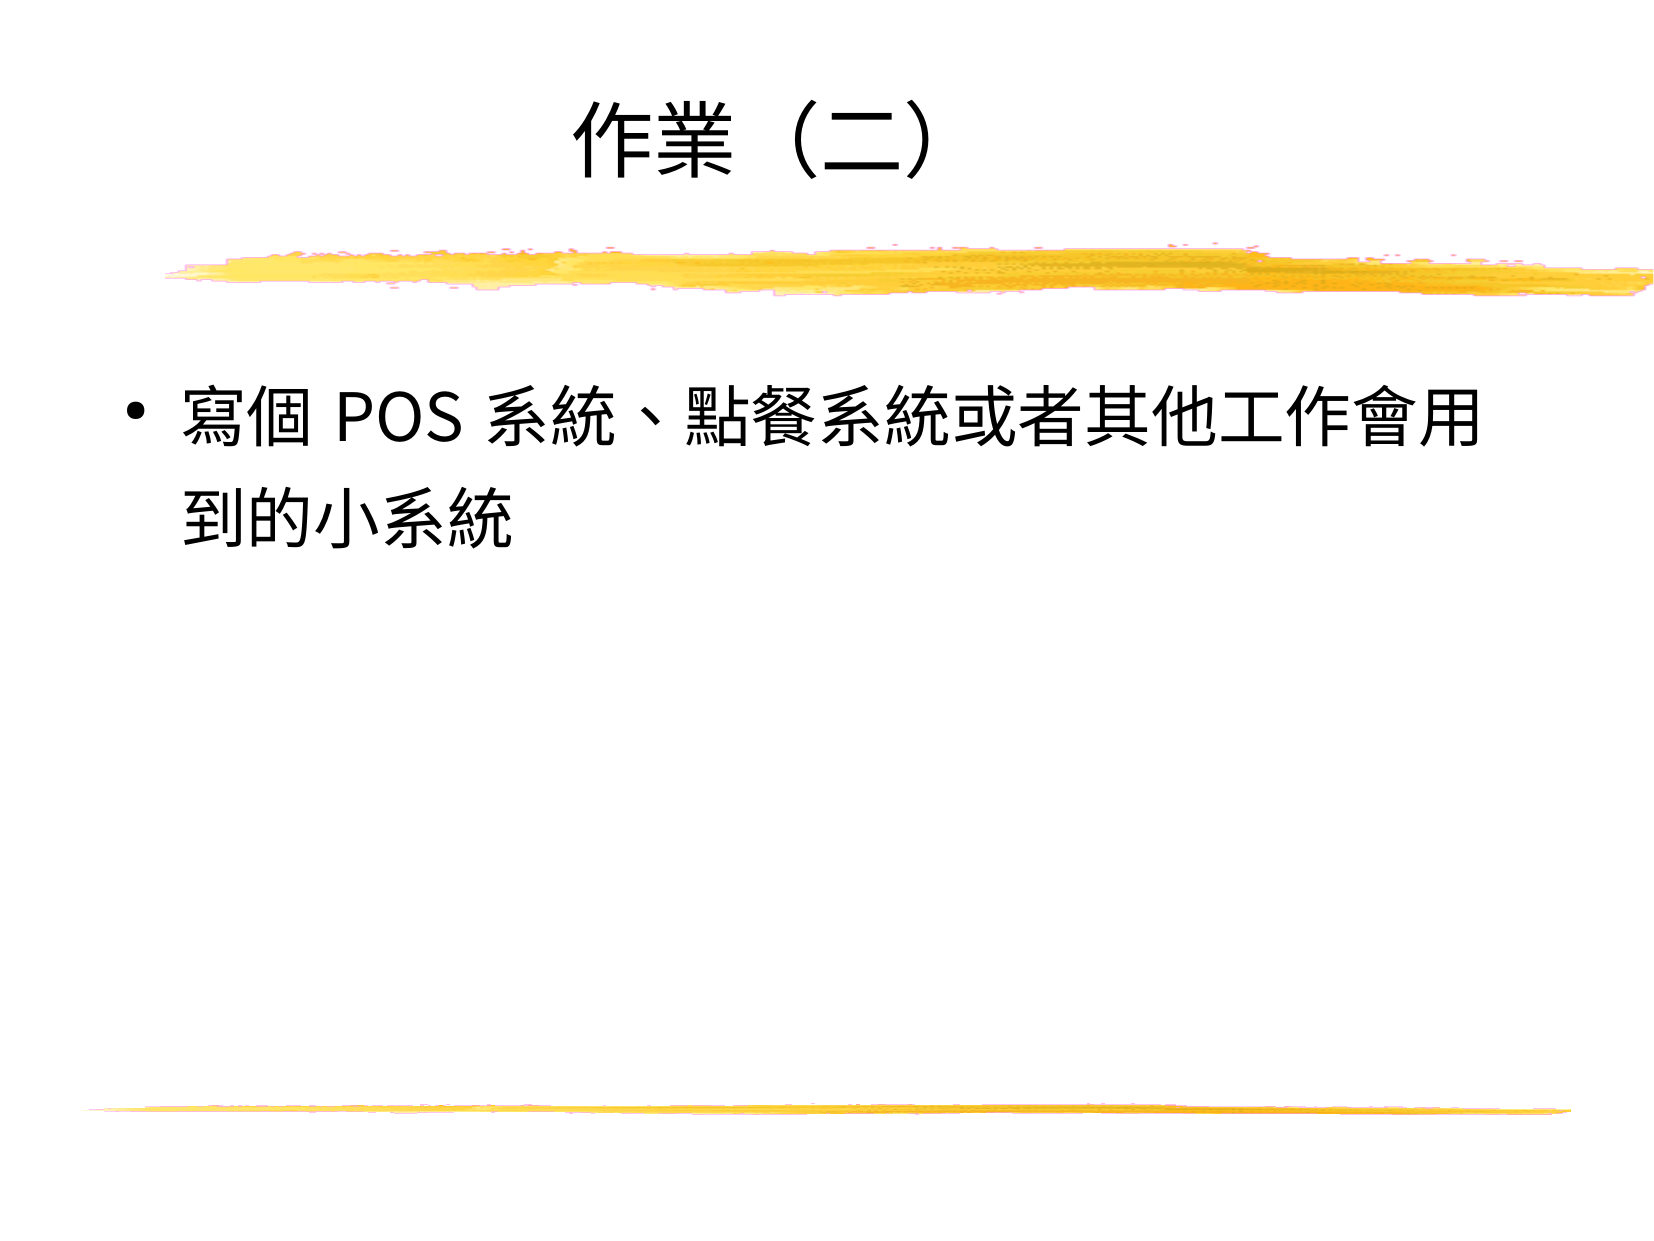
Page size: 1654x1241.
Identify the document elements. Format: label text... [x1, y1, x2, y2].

picture [165, 237, 1654, 308]
list 寫個POS系統、點餐系統或者其他工作會用到的小系統 [124, 358, 1530, 1103]
title 作業（二） [76, 28, 1482, 235]
picture [82, 1102, 1571, 1117]
